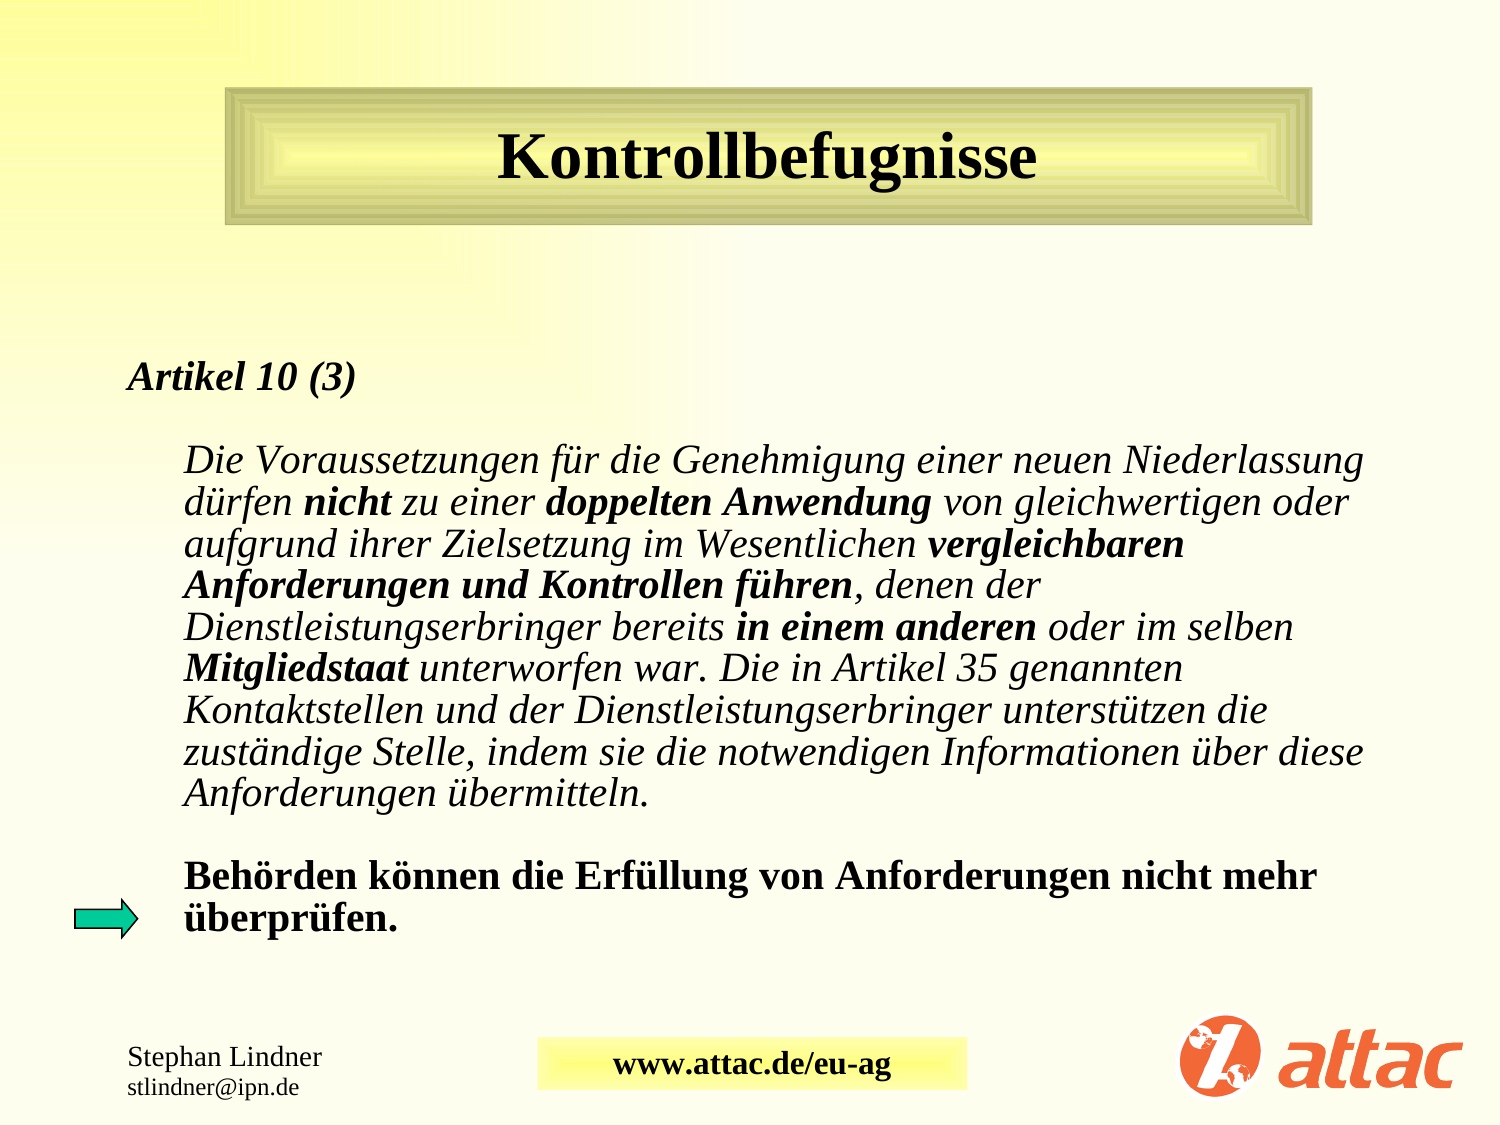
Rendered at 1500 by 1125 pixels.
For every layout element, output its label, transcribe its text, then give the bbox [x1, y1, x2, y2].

text_box Stephan Lindner stlindner@ipn.de [112, 1032, 338, 1109]
list Artikel 10 (3) Die Voraussetzungen für die Genehmigung einer neuen Niederlassung dürfen nicht zu einer doppelten Anwendung von gleichwertigen oder aufgrund ihrer Zielsetzung im Wesentlichen vergleichbaren Anforderungen und Kontrollen führen, denen der Dienstleistungserbringer bereits in einem anderen oder im selben Mitgliedstaat unterworfen war. Die in Artikel 35 genannten Kontaktstellen und der Dienstleistungserbringer unterstützen die zuständige Stelle, indem sie die notwendigen Informationen über diese Anforderungen übermitteln. Behörden können die Erfüllung von Anforderungen nicht mehr überprüfen. [112, 350, 1388, 1026]
picture [1175, 1012, 1463, 1101]
title Kontrollbefugnisse [224, 87, 1313, 226]
text_box www.attac.de/eu-ag [537, 1037, 968, 1090]
